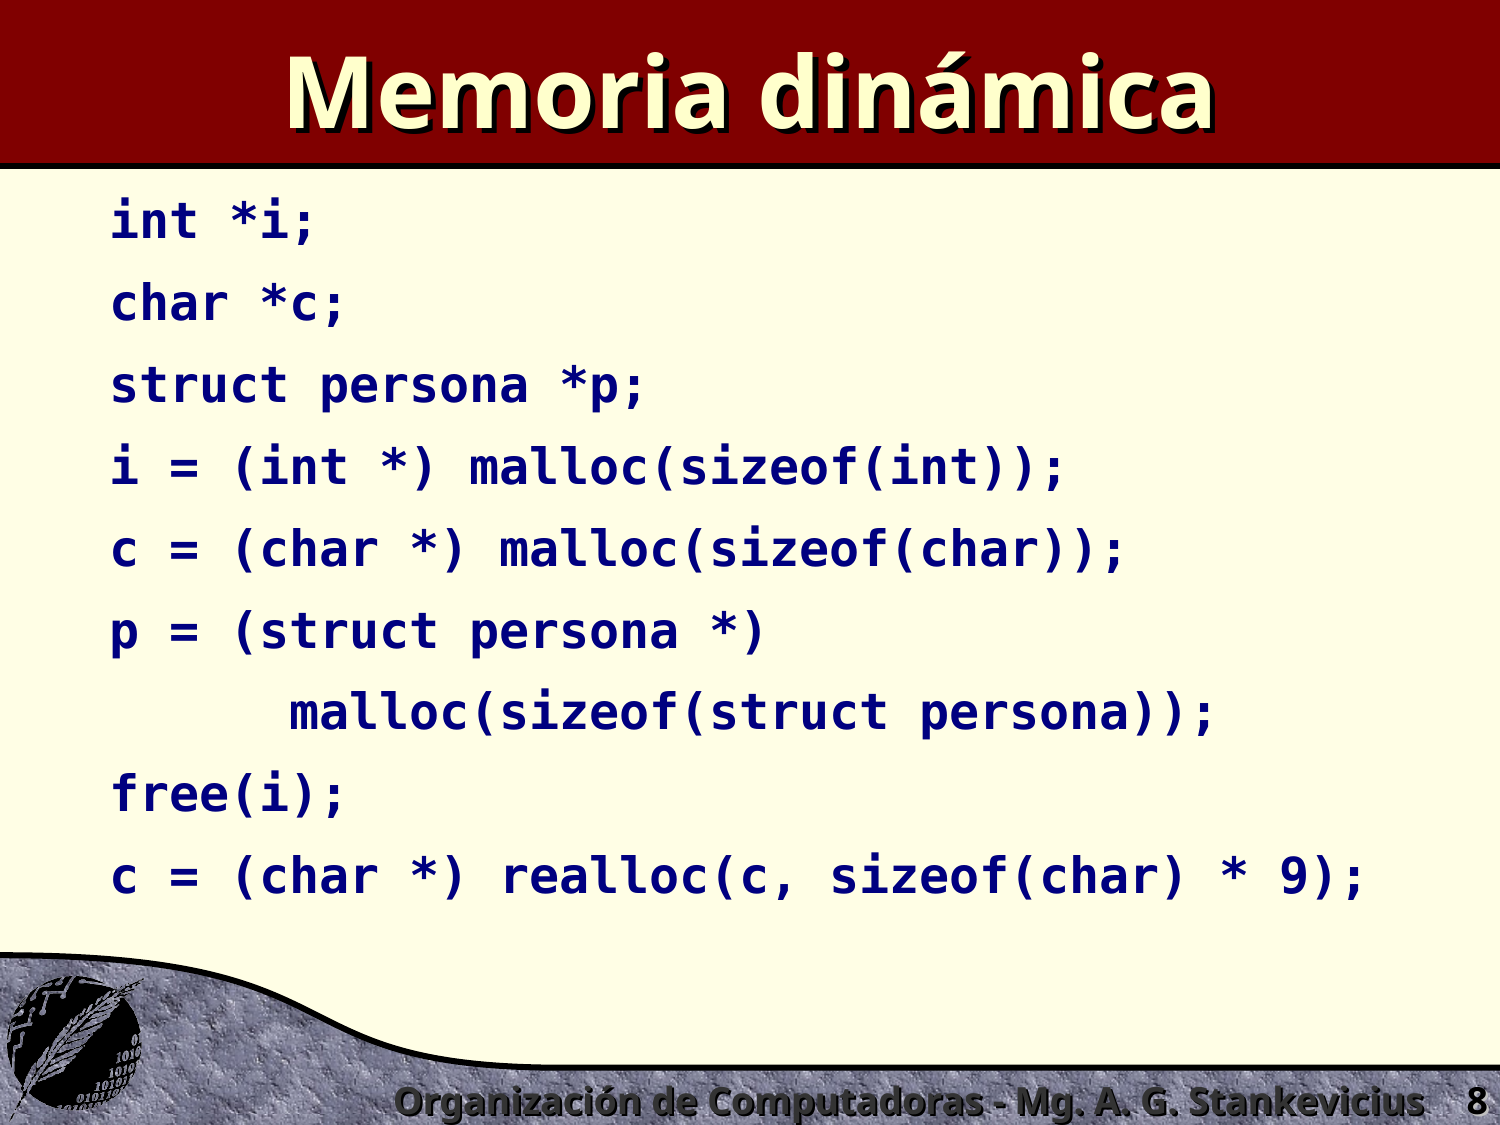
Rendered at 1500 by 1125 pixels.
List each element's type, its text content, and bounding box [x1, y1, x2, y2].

list int *i; char *c; struct persona *p; i = (int *) malloc(sizeof(int)); c = (char *) malloc(sizeof(char)); p = (struct persona *) malloc(sizeof(struct persona)); free(i); c = (char *) realloc(c, sizeof(char) * 9); [11, 192, 1486, 935]
picture [0, 959, 1500, 1125]
picture [1058, 1100, 1065, 1110]
title Memoria dinámica [15, 5, 1485, 160]
picture [802, 1100, 806, 1110]
picture [448, 1100, 455, 1110]
